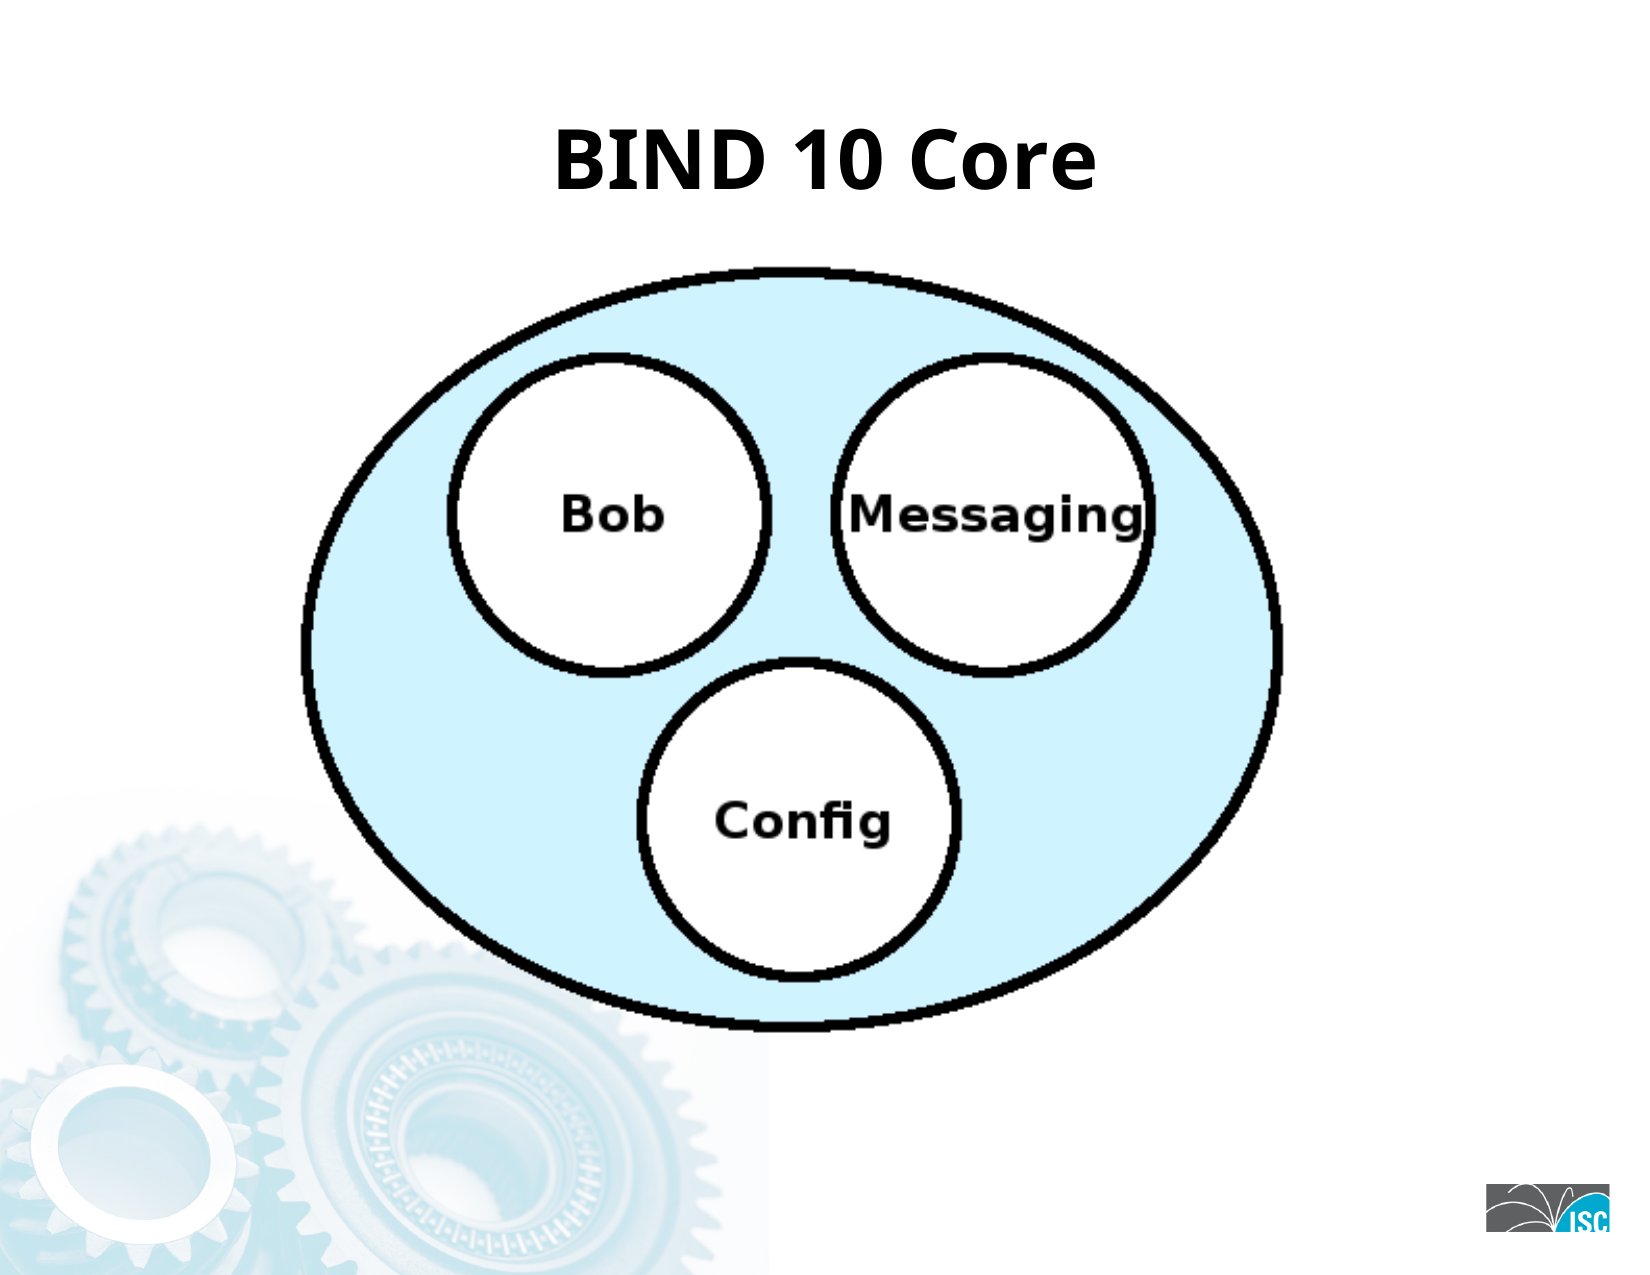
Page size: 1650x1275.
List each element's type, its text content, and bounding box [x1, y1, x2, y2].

title BIND 10 Core [82, 35, 1568, 280]
picture [0, 0, 1650, 1275]
